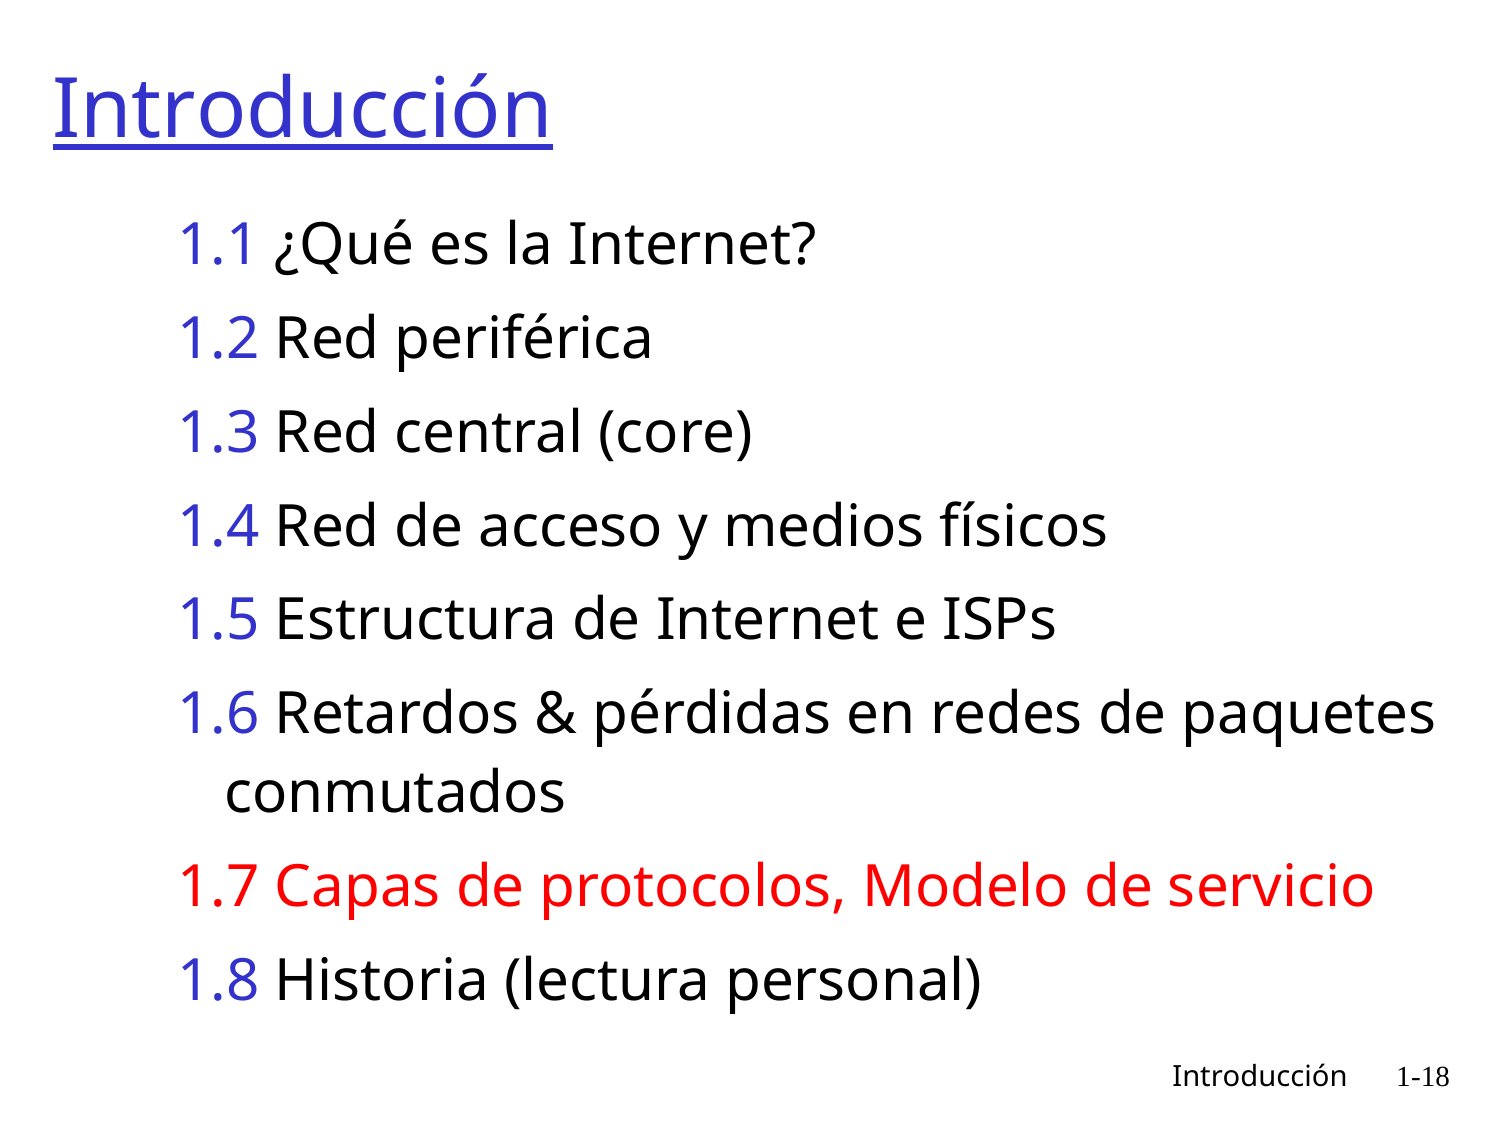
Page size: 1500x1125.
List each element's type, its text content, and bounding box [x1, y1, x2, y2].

title Introducción [37, 16, 1463, 196]
text_box Introducción [887, 1066, 1362, 1125]
list 1.1 ¿Qué es la Internet? 1.2 Red periférica 1.3 Red central (core) 1.4 Red de acceso y medios físicos 1.5 Estructura de Internet e ISPs 1.6 Retardos & pérdidas en redes de paquetes conmutados 1.7 Capas de protocolos, Modelo de servicio 1.8 Historia (lectura personal) [87, 195, 1463, 1066]
text_box 1-<number> [1362, 1050, 1466, 1125]
